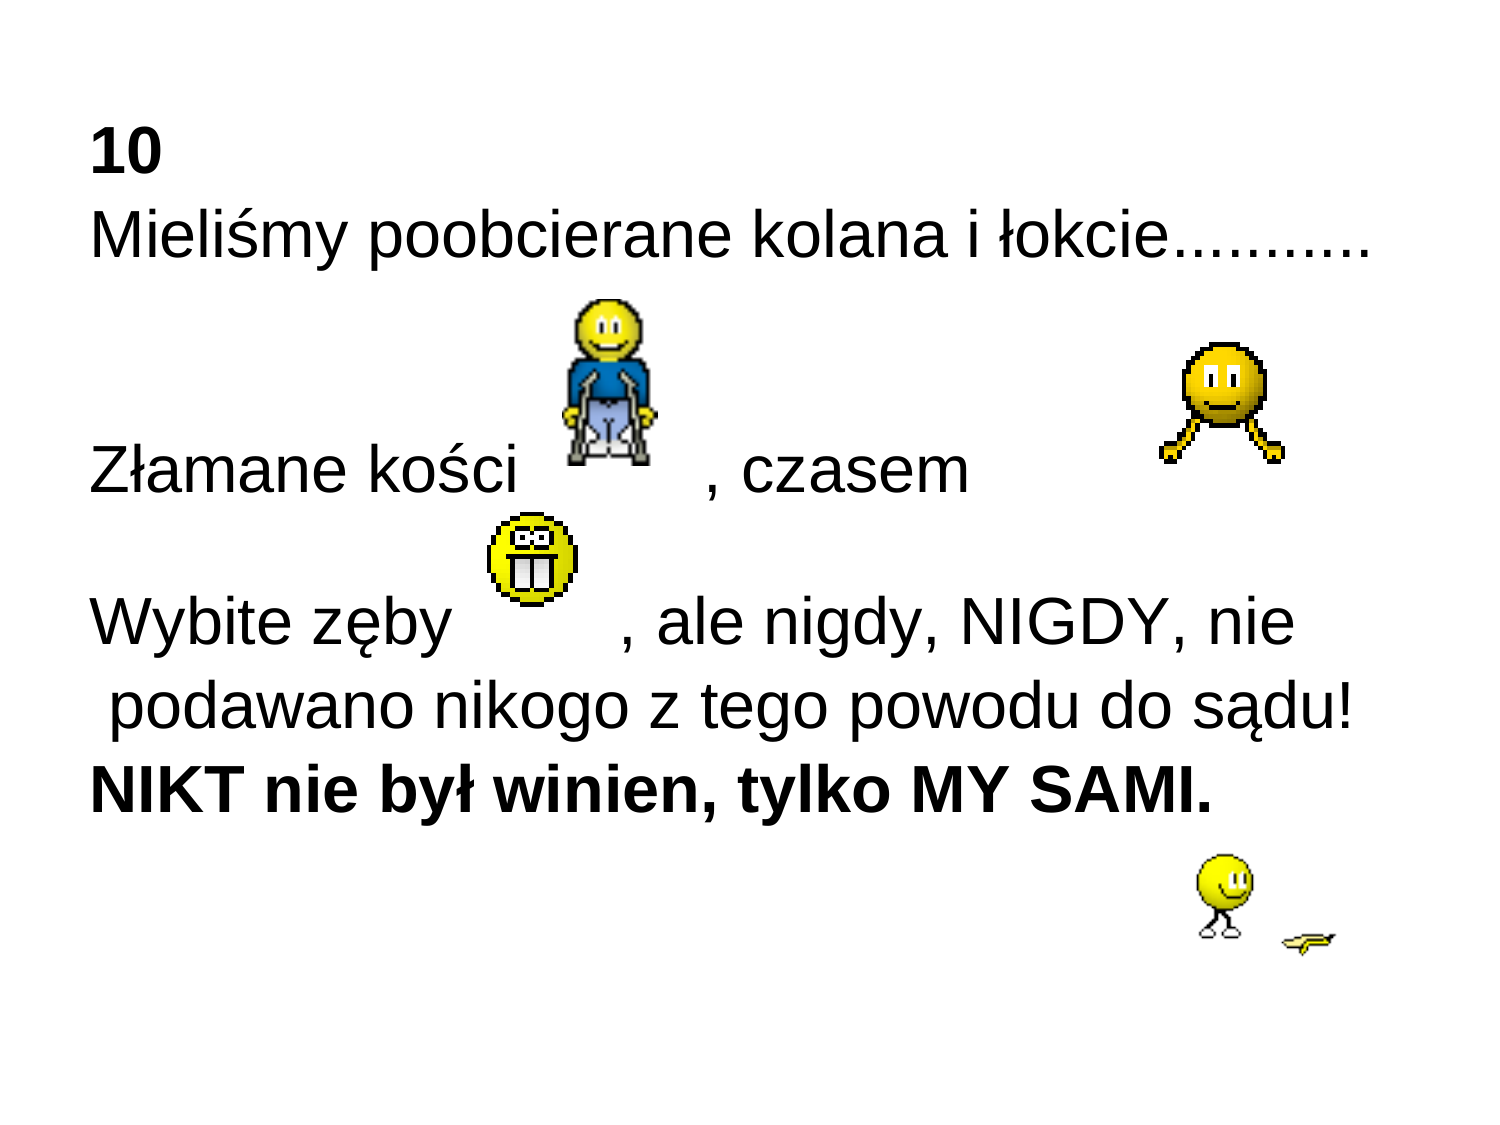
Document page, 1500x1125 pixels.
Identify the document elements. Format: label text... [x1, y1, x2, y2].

picture [487, 512, 578, 608]
picture [1187, 837, 1347, 962]
picture [562, 299, 658, 466]
list 10 Mieliśmy poobcierane kolana i łokcie........... Złamane kości , czasem Wybite zęby , ale nigdy, NIGDY, nie podawano nikogo z tego powodu do sądu! NIKT nie był winien, tylko MY SAMI. [75, 112, 1426, 856]
picture [1137, 262, 1317, 464]
